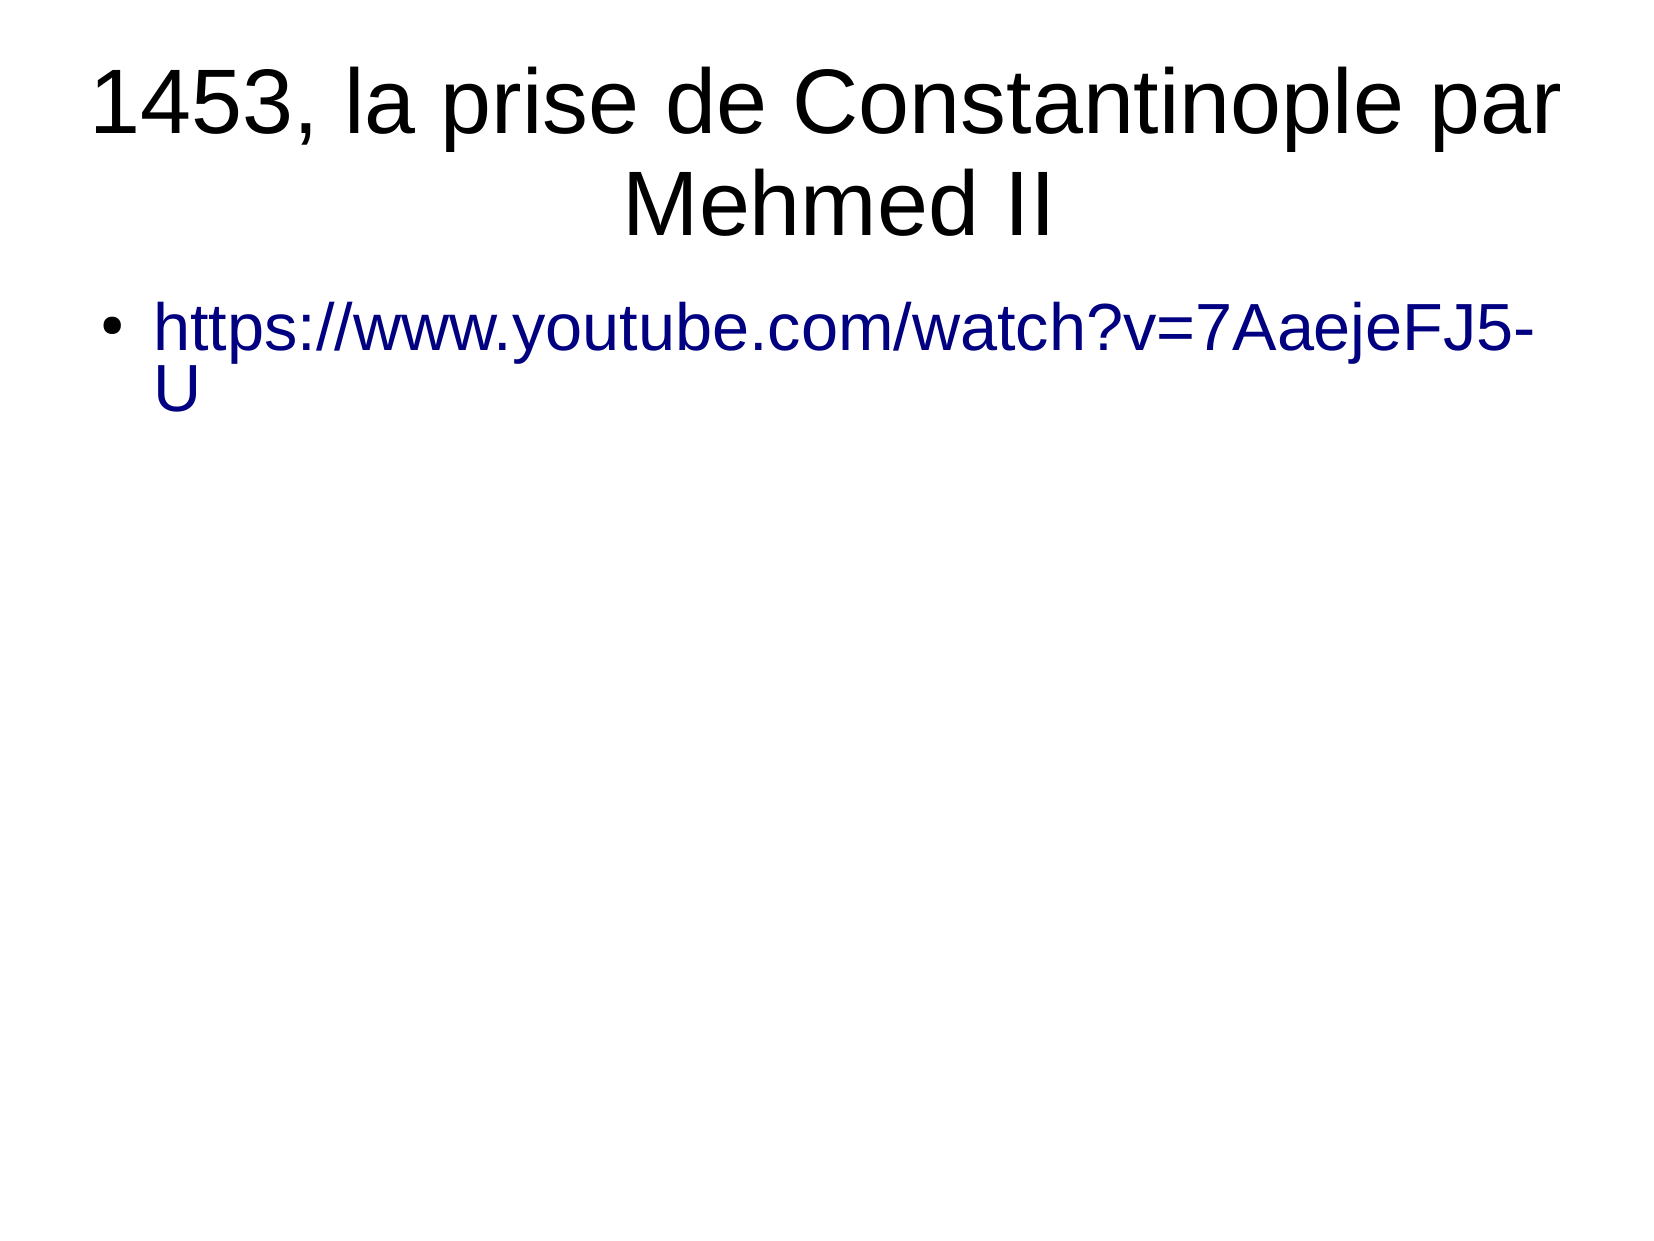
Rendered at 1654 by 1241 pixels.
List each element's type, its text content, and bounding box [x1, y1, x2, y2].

list https://www.youtube.com/watch?v=7AaejeFJ5-U [82, 290, 1571, 1109]
title 1453, la prise de Constantinople par Mehmed II [82, 49, 1571, 257]
